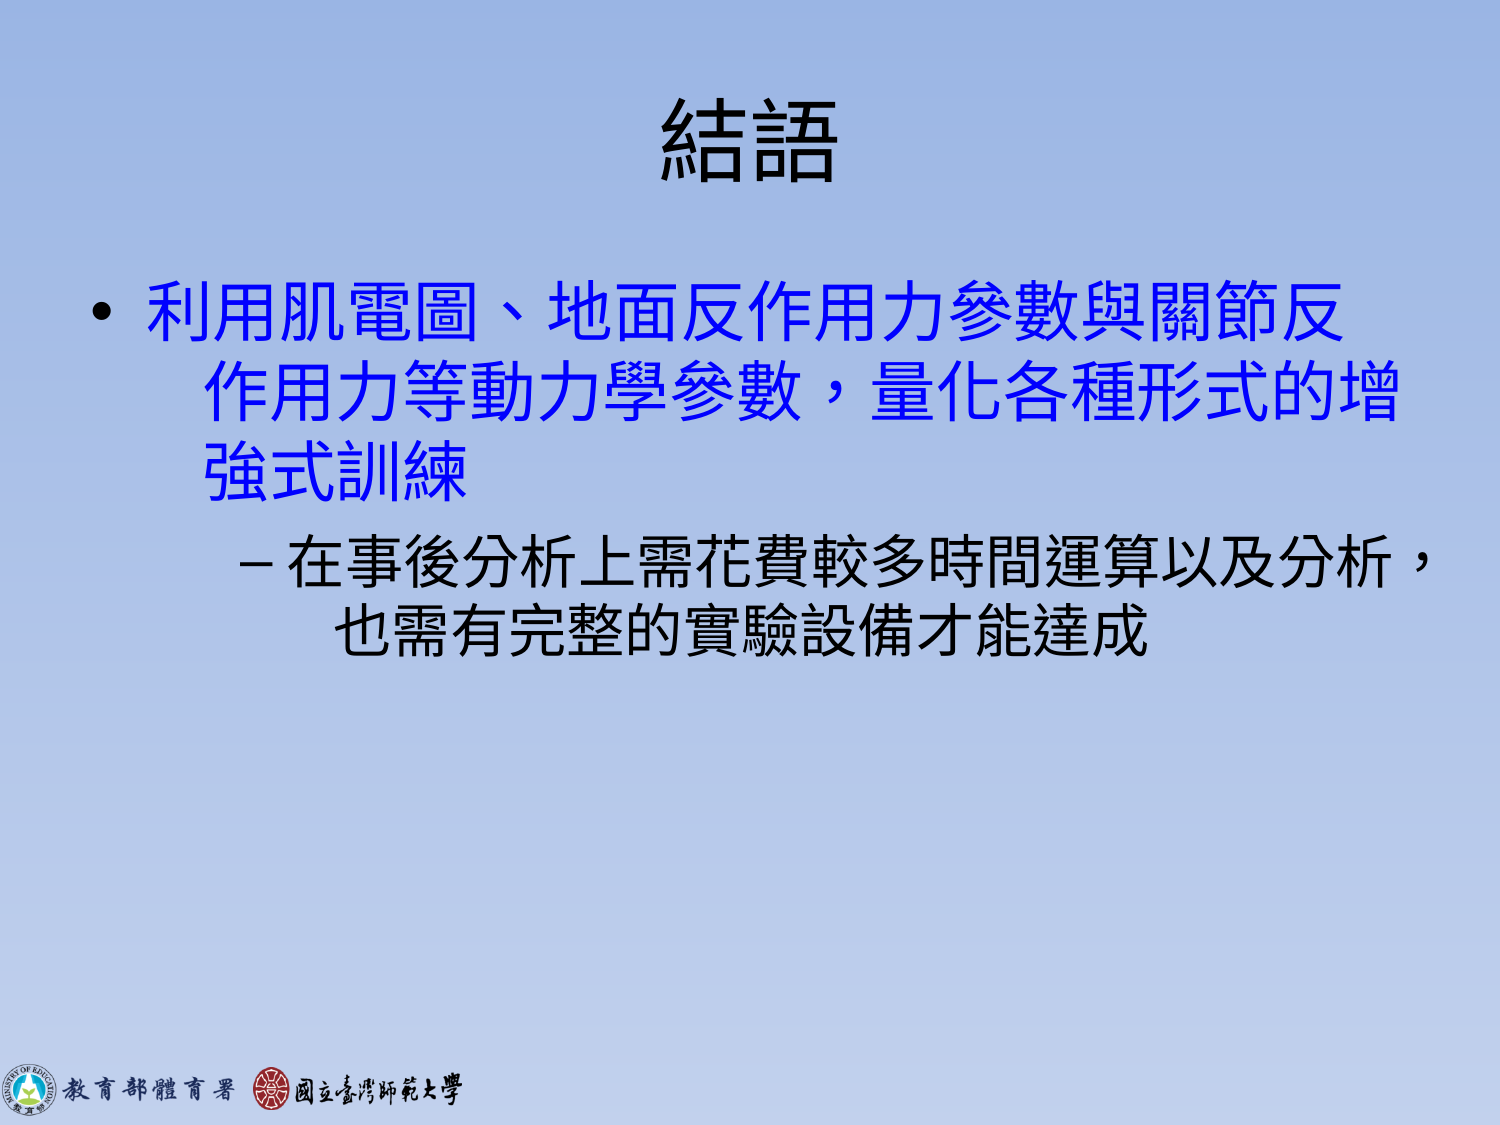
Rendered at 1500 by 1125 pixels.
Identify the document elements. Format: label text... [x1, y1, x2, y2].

list 利用肌電圖、地面反作用力參數與關節反作用力等動力學參數，量化各種形式的增強式訓練 在事後分析上需花費較多時間運算以及分析，也需有完整的實驗設備才能達成 [75, 262, 1426, 1005]
title 結語 [75, 45, 1426, 233]
